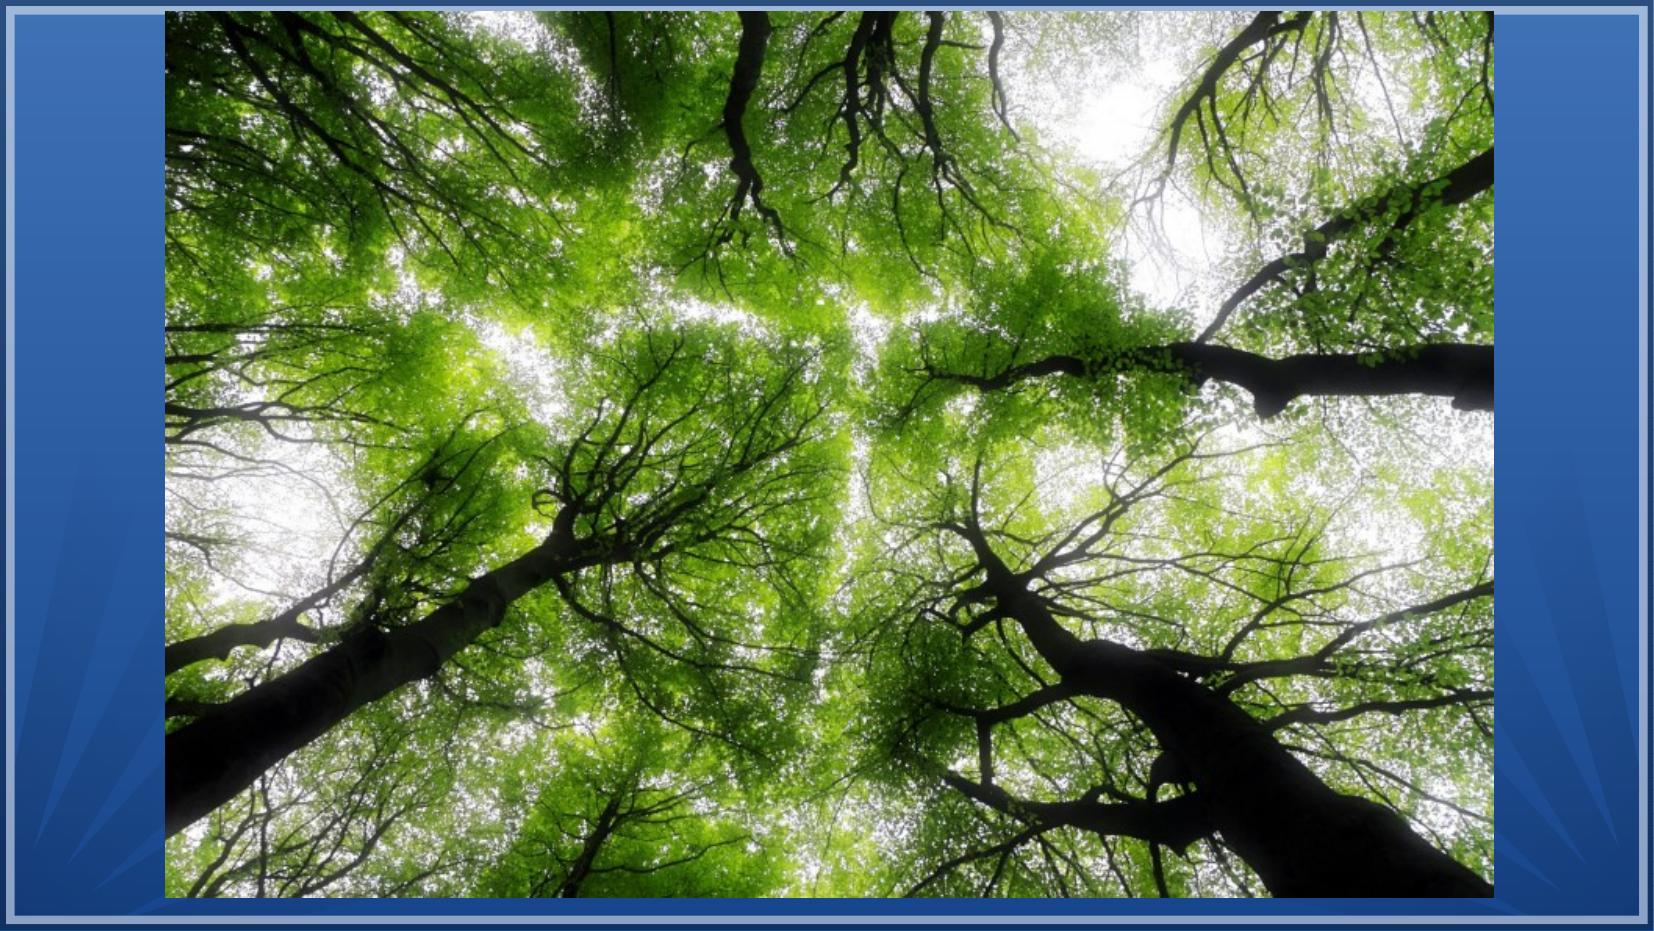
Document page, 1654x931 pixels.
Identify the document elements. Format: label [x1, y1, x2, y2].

picture [165, 11, 1494, 898]
